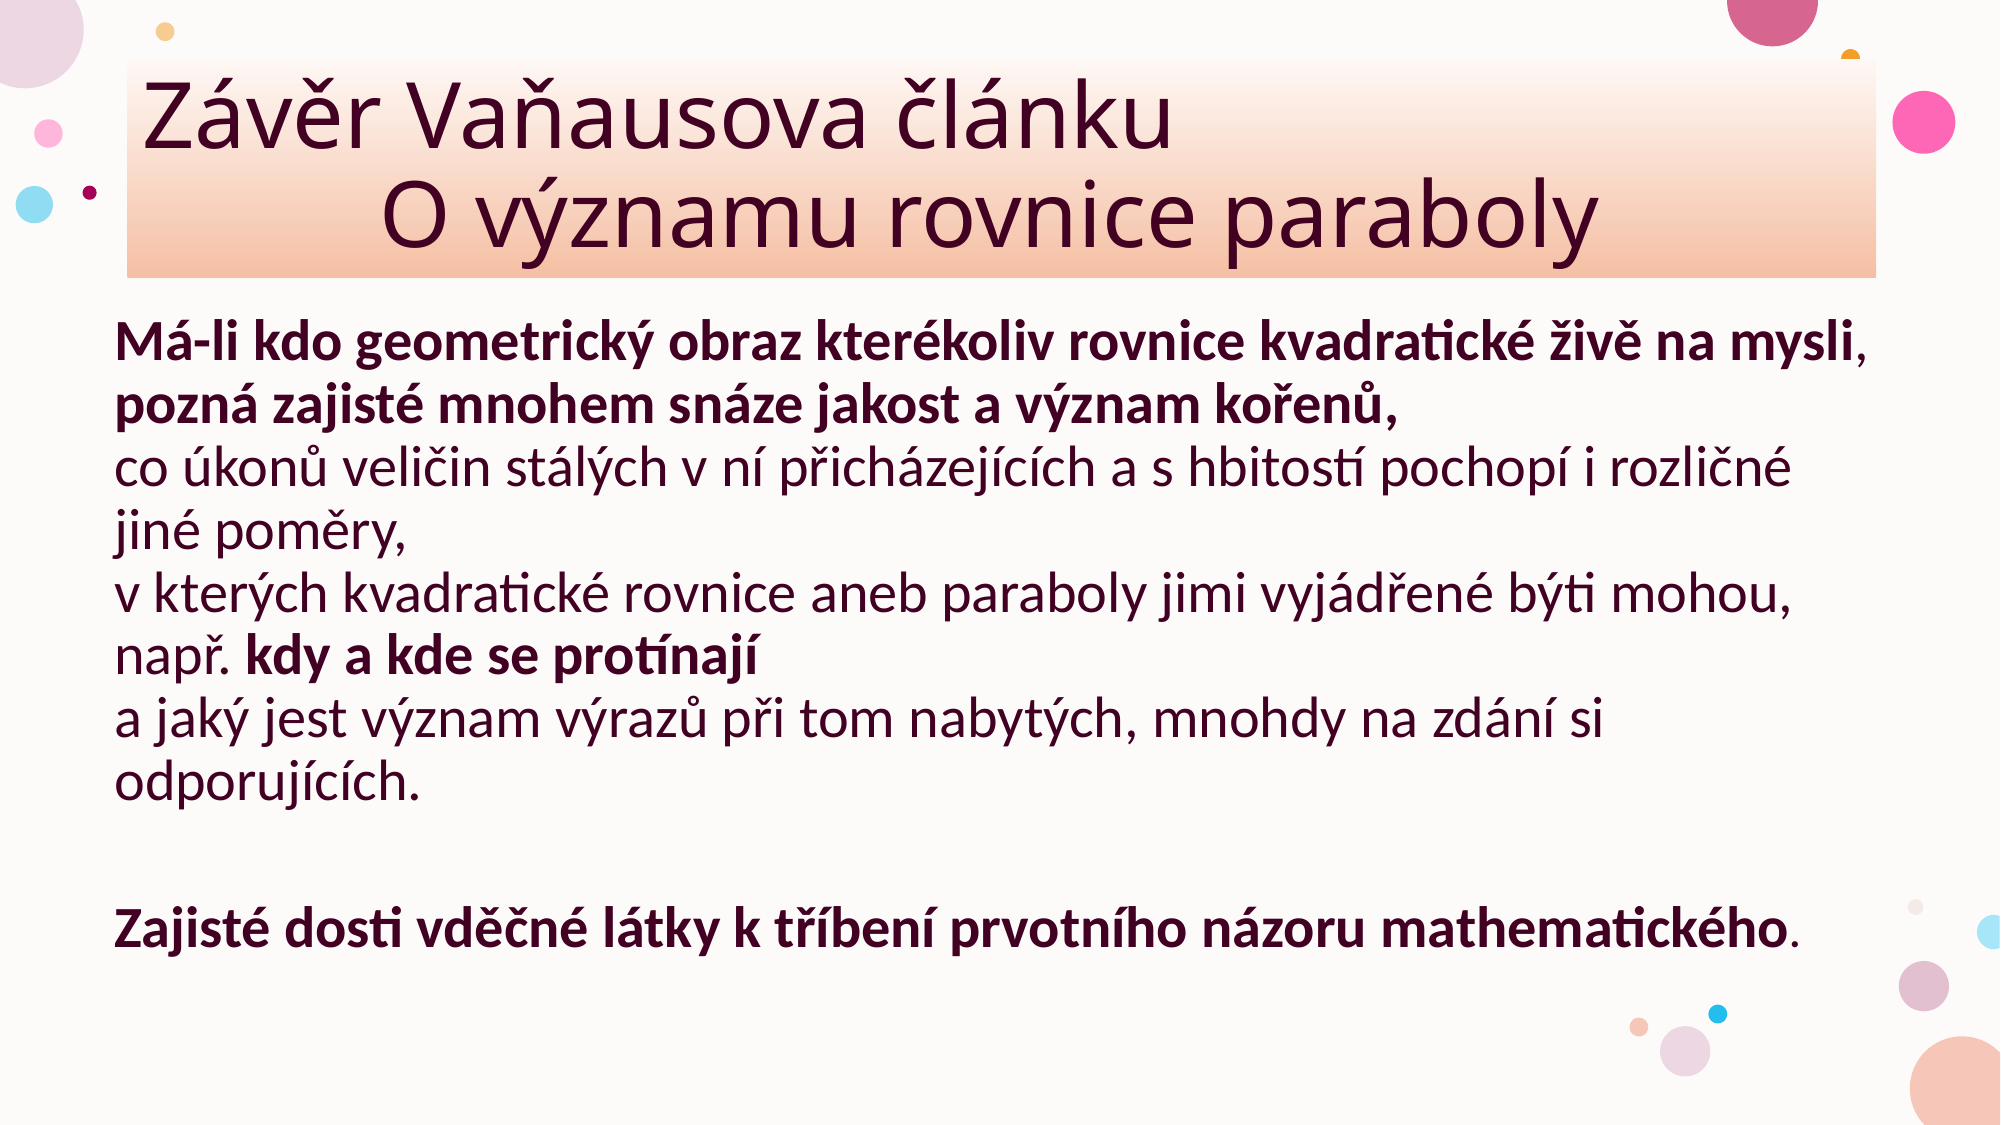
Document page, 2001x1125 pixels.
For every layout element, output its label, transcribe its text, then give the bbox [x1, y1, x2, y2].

list Má-li kdo geometrický obraz kterékoliv rovnice kvadratické živě na mysli, pozná zajisté mnohem snáze jakost a význam kořenů, co úkonů veličin stálých v ní přicházejících a s hbitostí pochopí i rozličné jiné poměry, v kterých kvadratické rovnice aneb paraboly jimi vyjádřené býti mohou, např. kdy a kde se protínají a jaký jest význam výrazů při tom nabytých, mnohdy na zdání si odporujících. Zajisté dosti vděčné látky k tříbení prvotního názoru mathematického. [99, 302, 1902, 1069]
title Závěr Vaňausova článku O významu rovnice paraboly [127, 59, 1877, 278]
